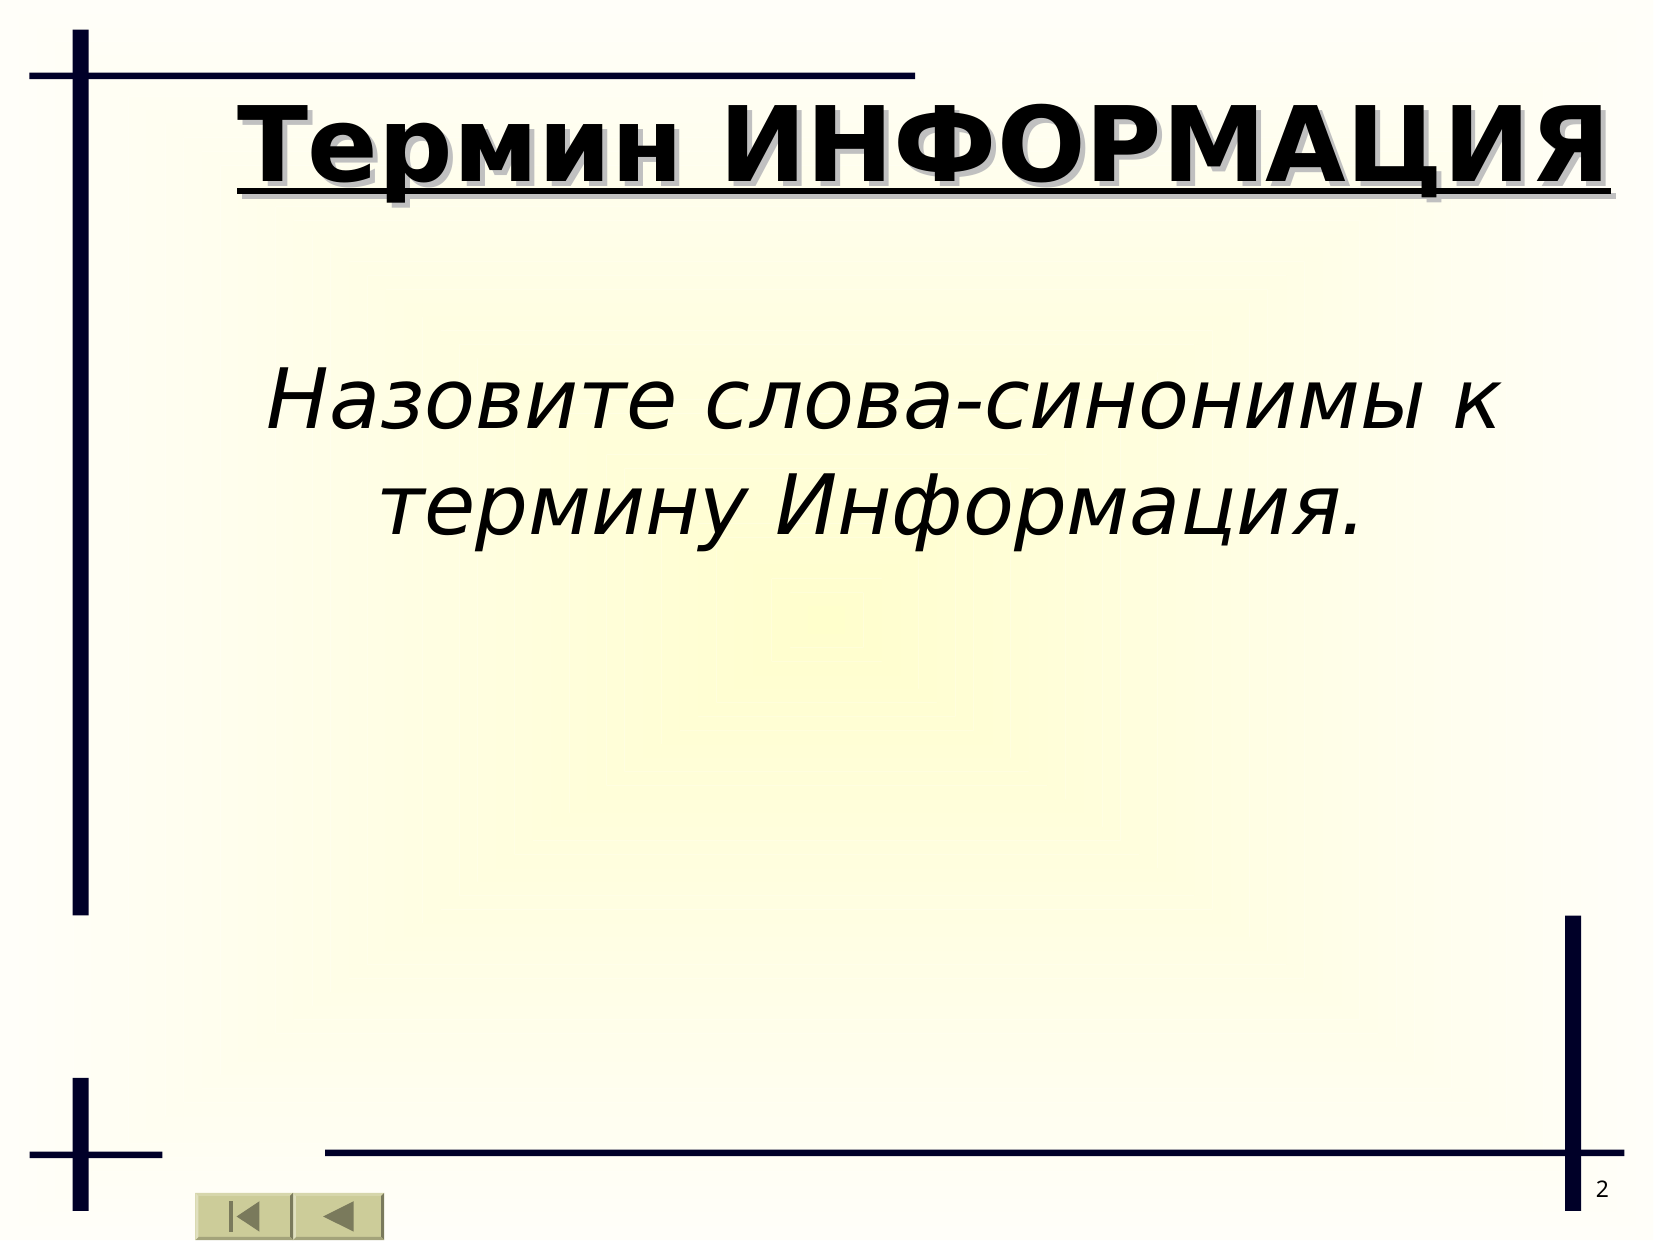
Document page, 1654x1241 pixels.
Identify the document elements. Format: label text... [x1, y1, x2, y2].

text_box Назовите слова-синонимы к термину Информация. [162, 333, 1609, 563]
text_box Термин ИНФОРМАЦИЯ [195, 76, 1654, 214]
text_box [196, 1192, 385, 1241]
